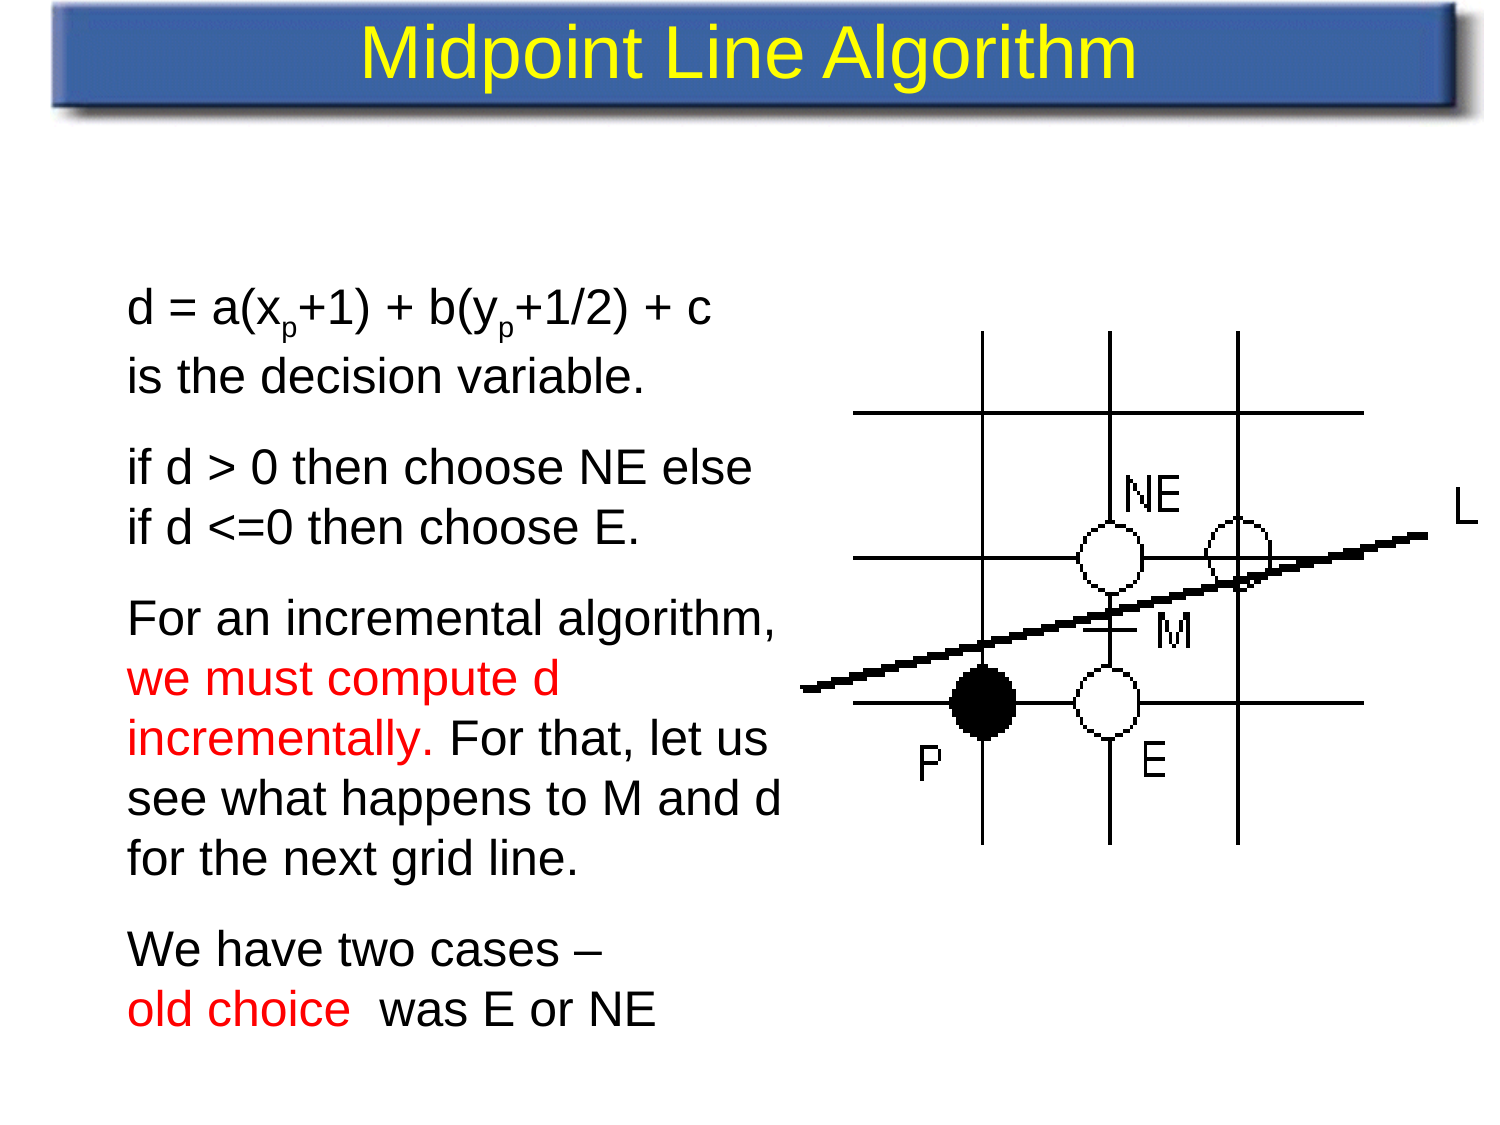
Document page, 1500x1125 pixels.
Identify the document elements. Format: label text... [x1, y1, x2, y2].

picture [50, 0, 1484, 127]
text_box d = a(xp+1) + b(yp+1/2) + c is the decision variable. if d > 0 then choose NE else if d <=0 then choose E. For an incremental algorithm, we must compute d incrementally. For that, let us see what happens to M and d for the next grid line. We have two cases – old choice was E or NE [112, 267, 800, 1045]
picture [800, 331, 1478, 850]
title Midpoint Line Algorithm [112, 0, 1388, 126]
